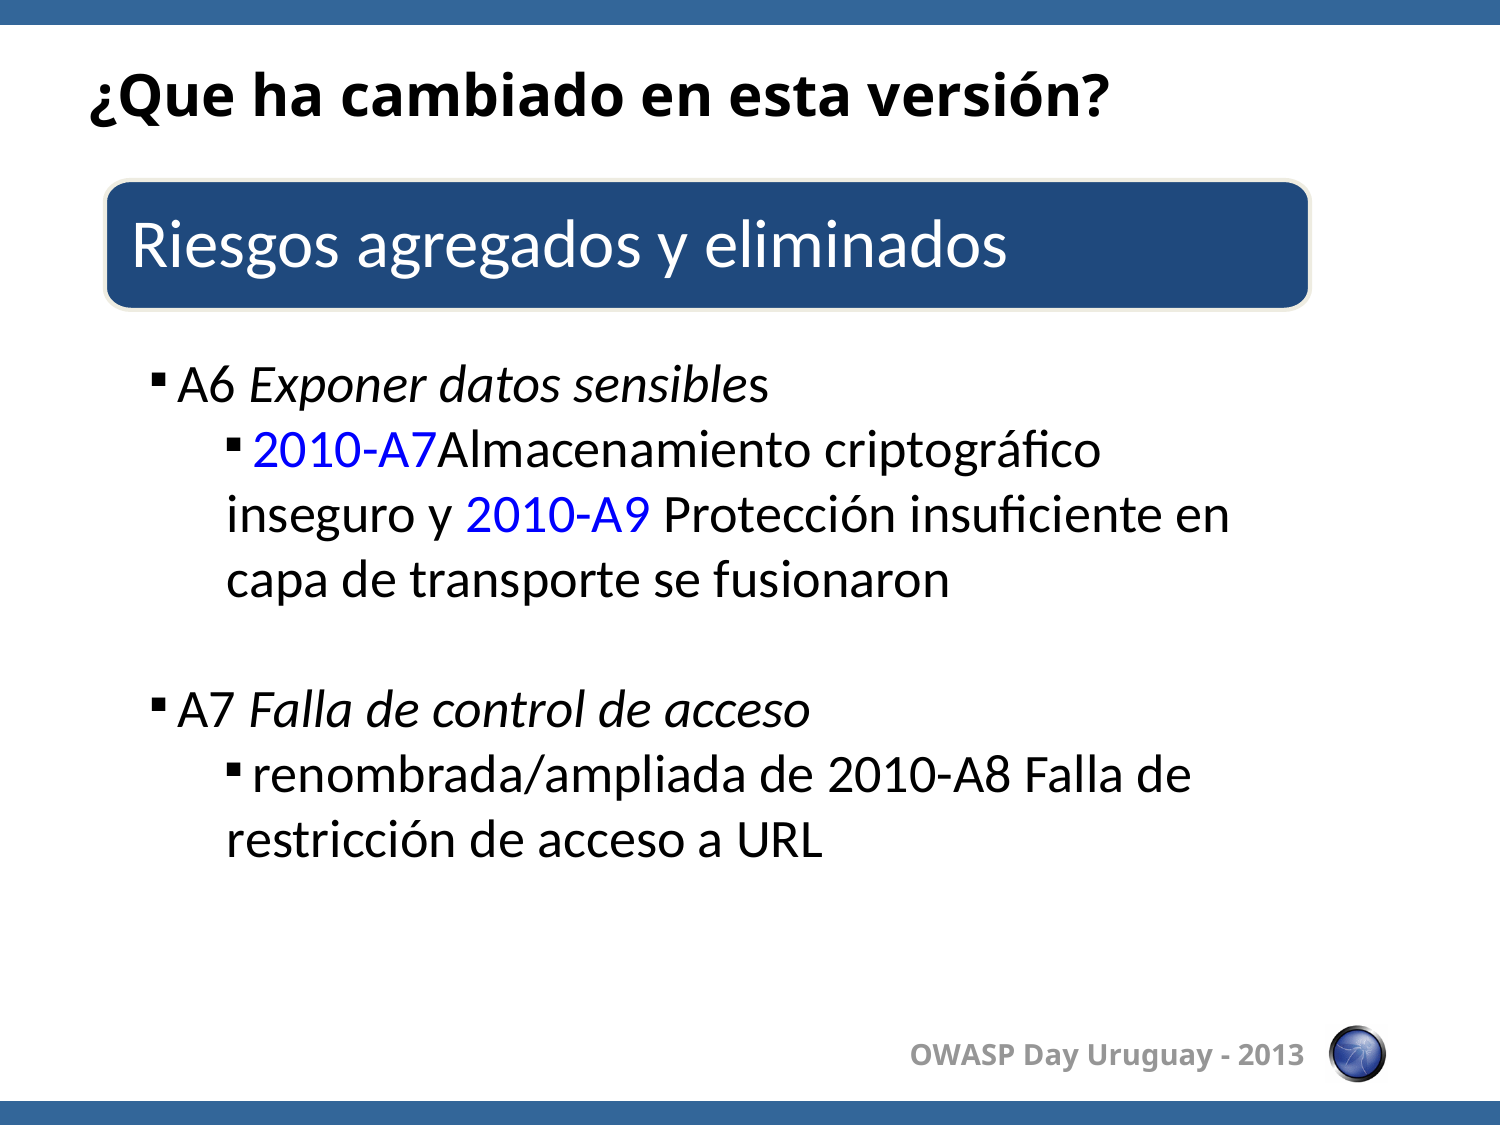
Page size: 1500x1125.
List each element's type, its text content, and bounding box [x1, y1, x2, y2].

picture [1325, 1024, 1388, 1083]
title ¿Que ha cambiado en esta versión? [75, 28, 1426, 159]
text_box A6 Exponer datos sensibles 2010-A7Almacenamiento criptográfico inseguro y 2010-A9 Protección insuficiente en capa de transporte se fusionaron A7 Falla de control de acceso renombrada/ampliada de 2010-A8 Falla de restricción de acceso a URL [120, 341, 1306, 931]
text_box Riesgos agregados y eliminados [104, 179, 1311, 310]
